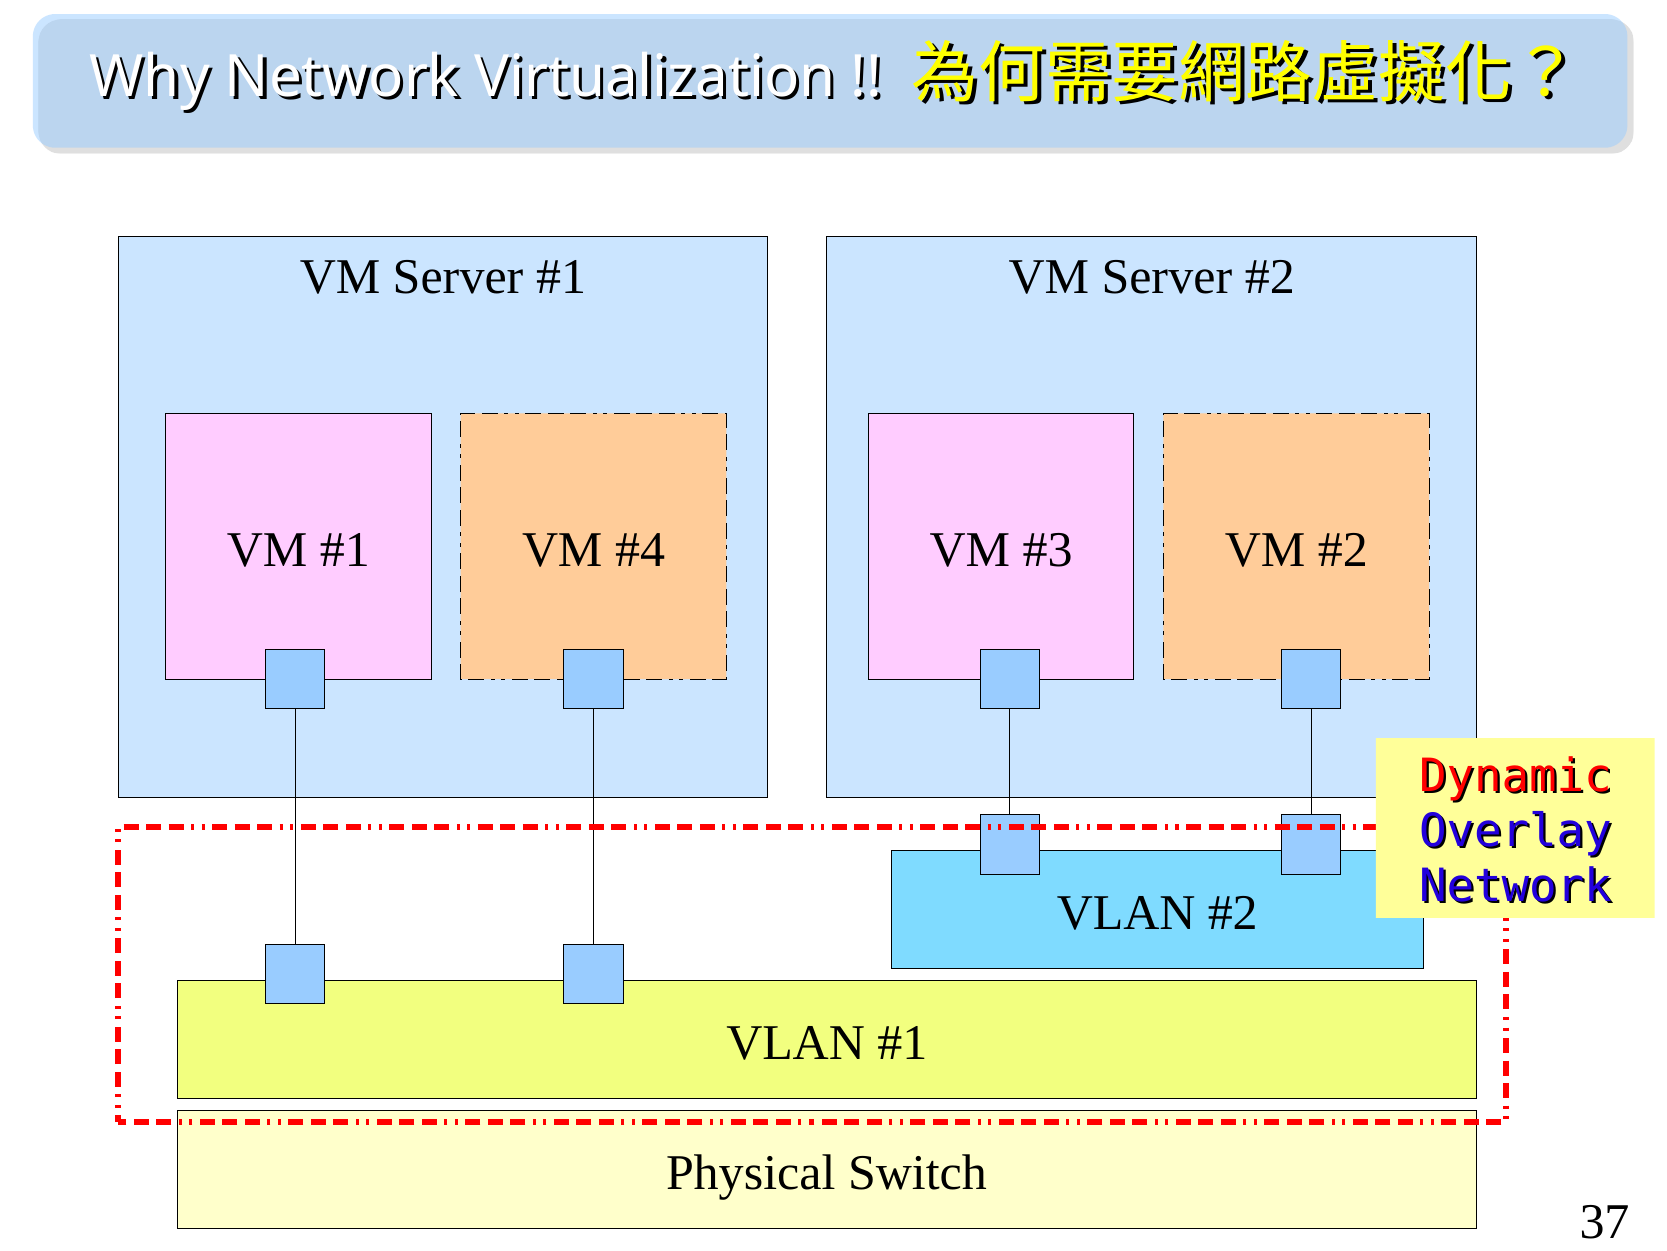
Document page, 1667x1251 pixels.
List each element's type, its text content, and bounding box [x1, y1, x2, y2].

text_box VLAN #1 [177, 980, 1477, 1099]
text_box VLAN #2 [891, 850, 1424, 969]
text_box VM #1 [165, 413, 432, 680]
text_box Physical Switch [177, 1110, 1477, 1229]
text_box [980, 814, 1040, 875]
text_box Why Network Virtualization !! 為何需要網路虛擬化？ [2, 0, 1667, 148]
text_box VM Server #2 [826, 236, 1477, 798]
text_box VM #3 [868, 413, 1134, 680]
text_box VM #2 [1163, 413, 1430, 680]
text_box [265, 944, 325, 1004]
text_box [1281, 814, 1341, 875]
text_box Dynamic Overlay Network [1375, 738, 1655, 918]
text_box VM Server #1 [118, 236, 768, 798]
text_box [265, 649, 325, 709]
text_box [1281, 649, 1341, 709]
text_box VM #4 [460, 413, 727, 680]
text_box [563, 944, 624, 1004]
text_box [563, 649, 624, 709]
text_box [980, 649, 1040, 709]
